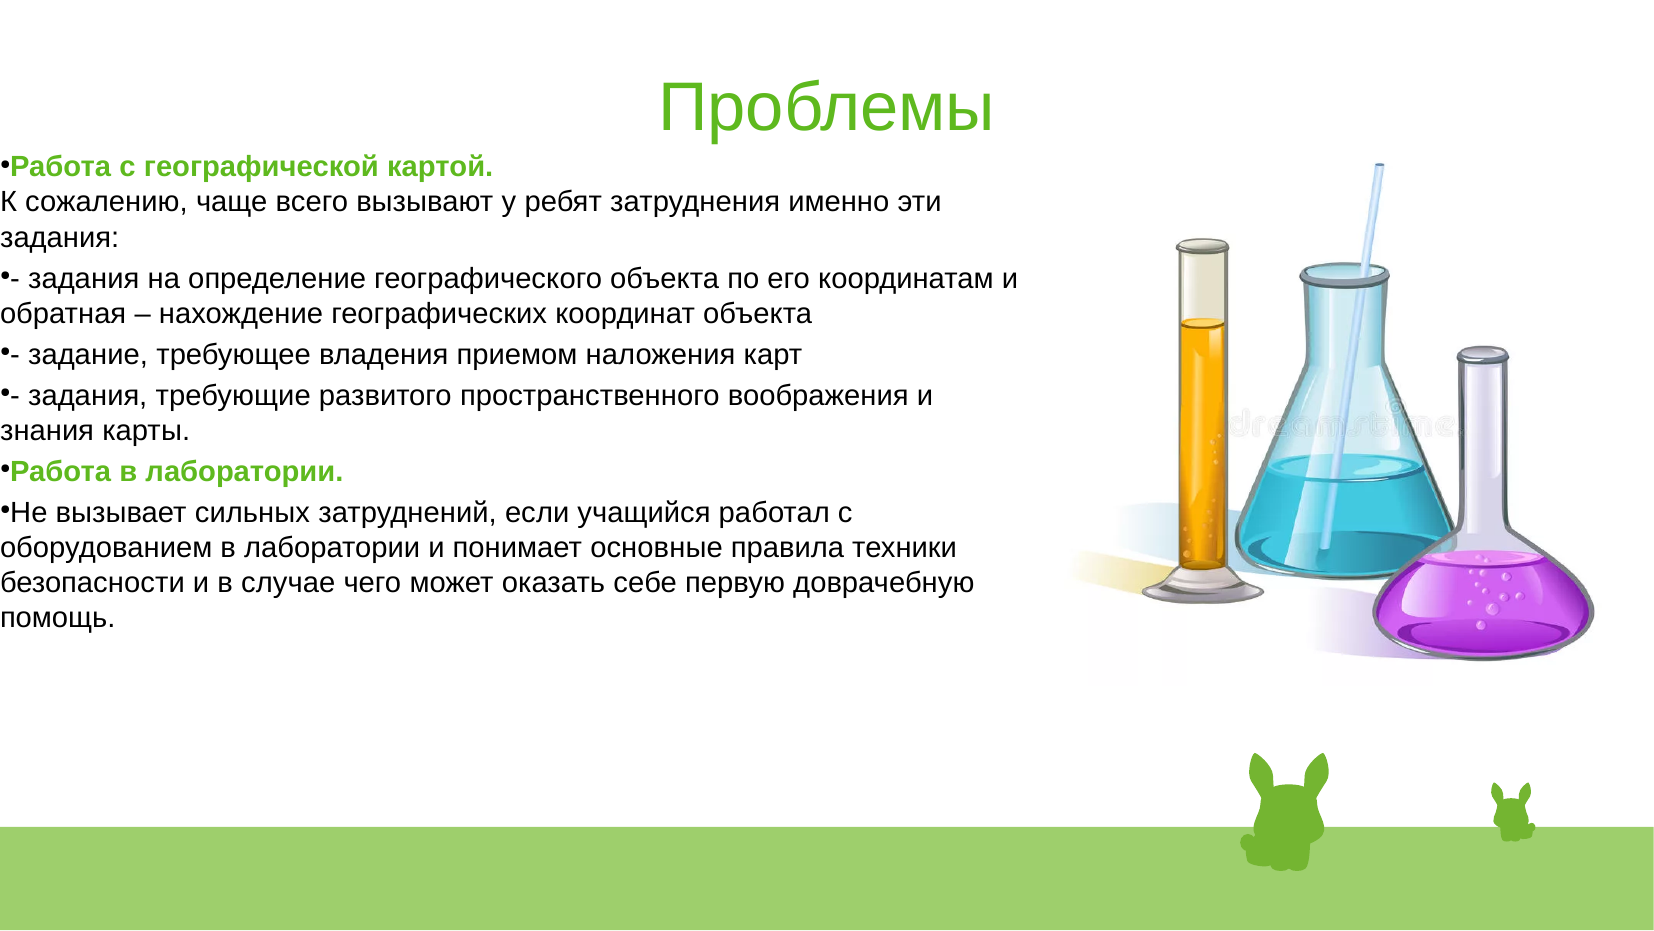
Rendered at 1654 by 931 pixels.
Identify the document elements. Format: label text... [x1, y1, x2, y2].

picture [1039, 147, 1654, 686]
title Проблемы [88, 29, 1565, 178]
list Работа с географической картой. К сожалению, чаще всего вызывают у ребят затруднения именно эти задания: - задания на определение географического объекта по его координатам и обратная – нахождение географических координат объекта - задание, требующее владения приемом наложения карт - задания, требующие развитого пространственного воображения и знания карты. Работа в лаборатории. Не вызывает сильных затруднений, если учащийся работал с оборудованием в лаборатории и понимает основные правила техники безопасности и в случае чего может оказать себе первую доврачебную помощь. [0, 147, 1034, 768]
